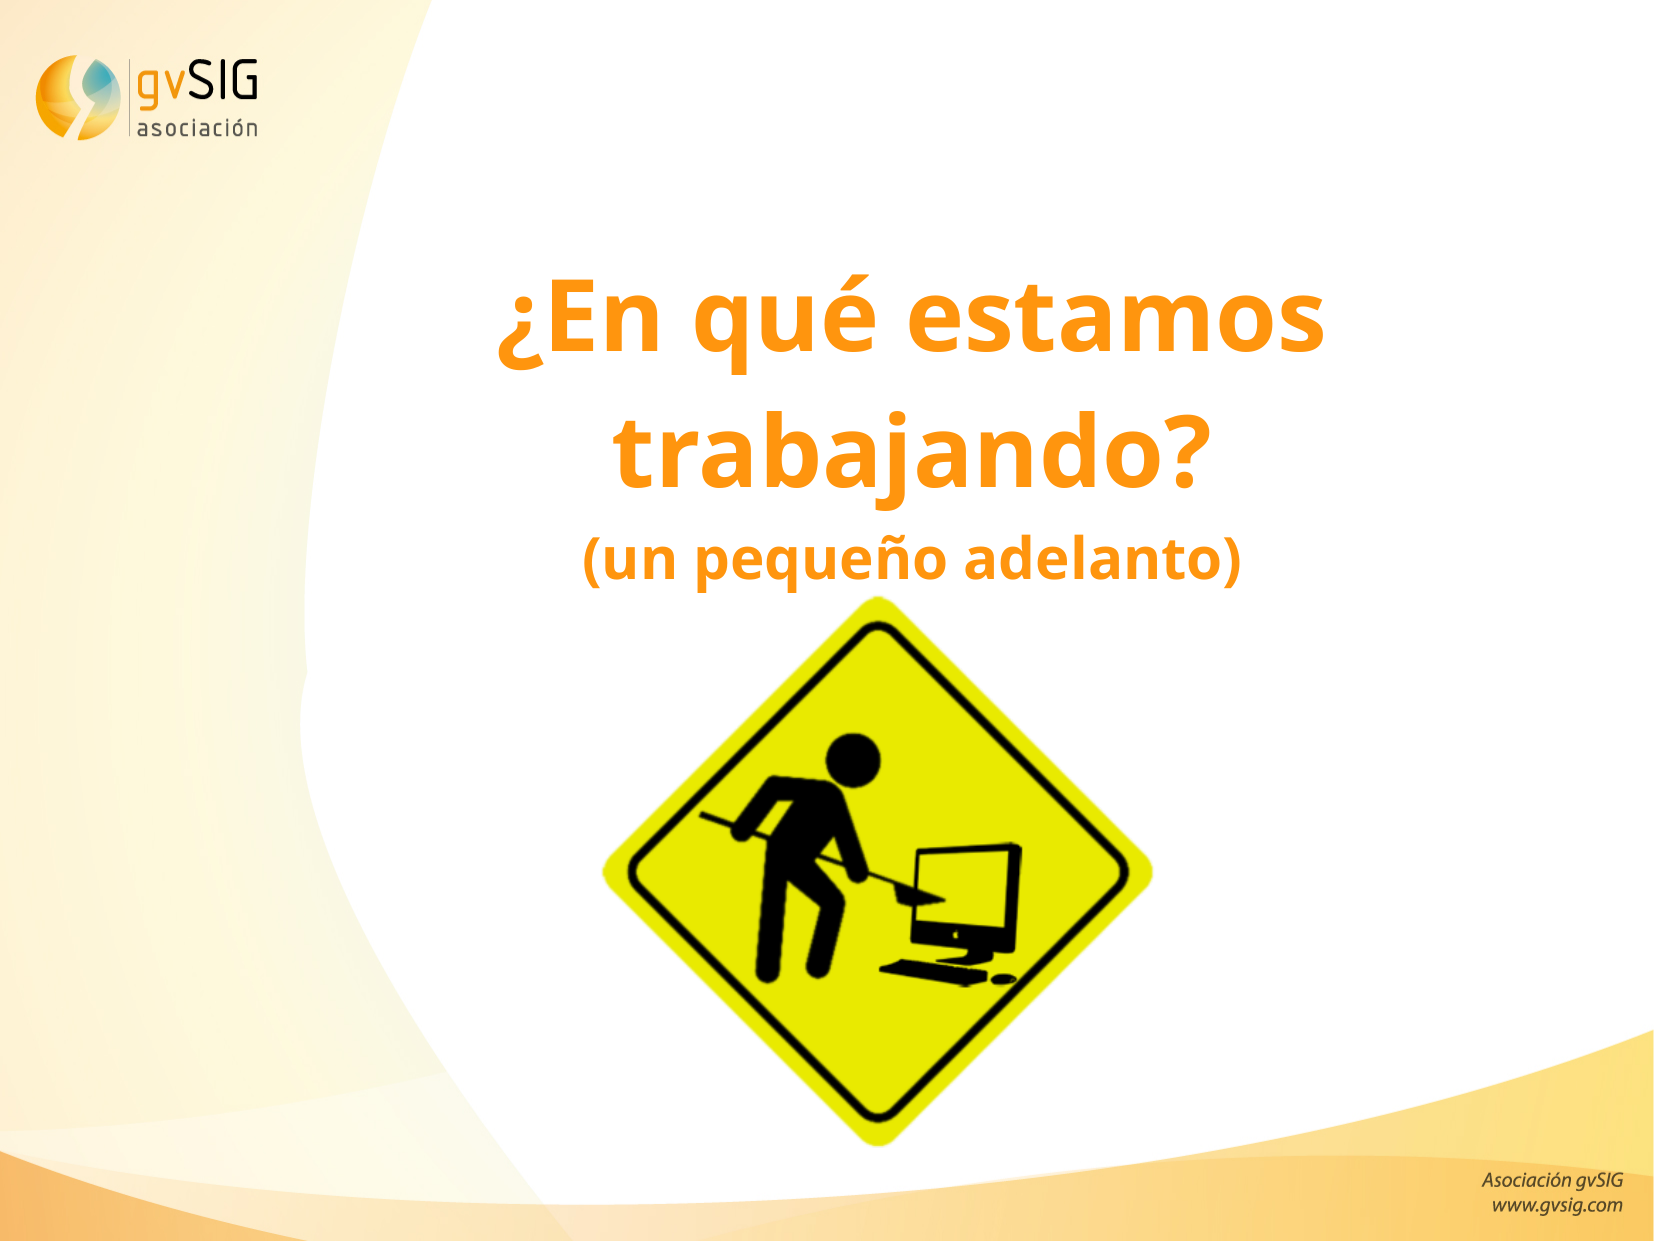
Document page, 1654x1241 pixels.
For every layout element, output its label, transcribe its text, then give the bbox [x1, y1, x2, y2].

title ¿En qué estamos trabajando? (un pequeño adelanto) [366, 270, 1459, 571]
picture [0, 0, 1654, 1241]
